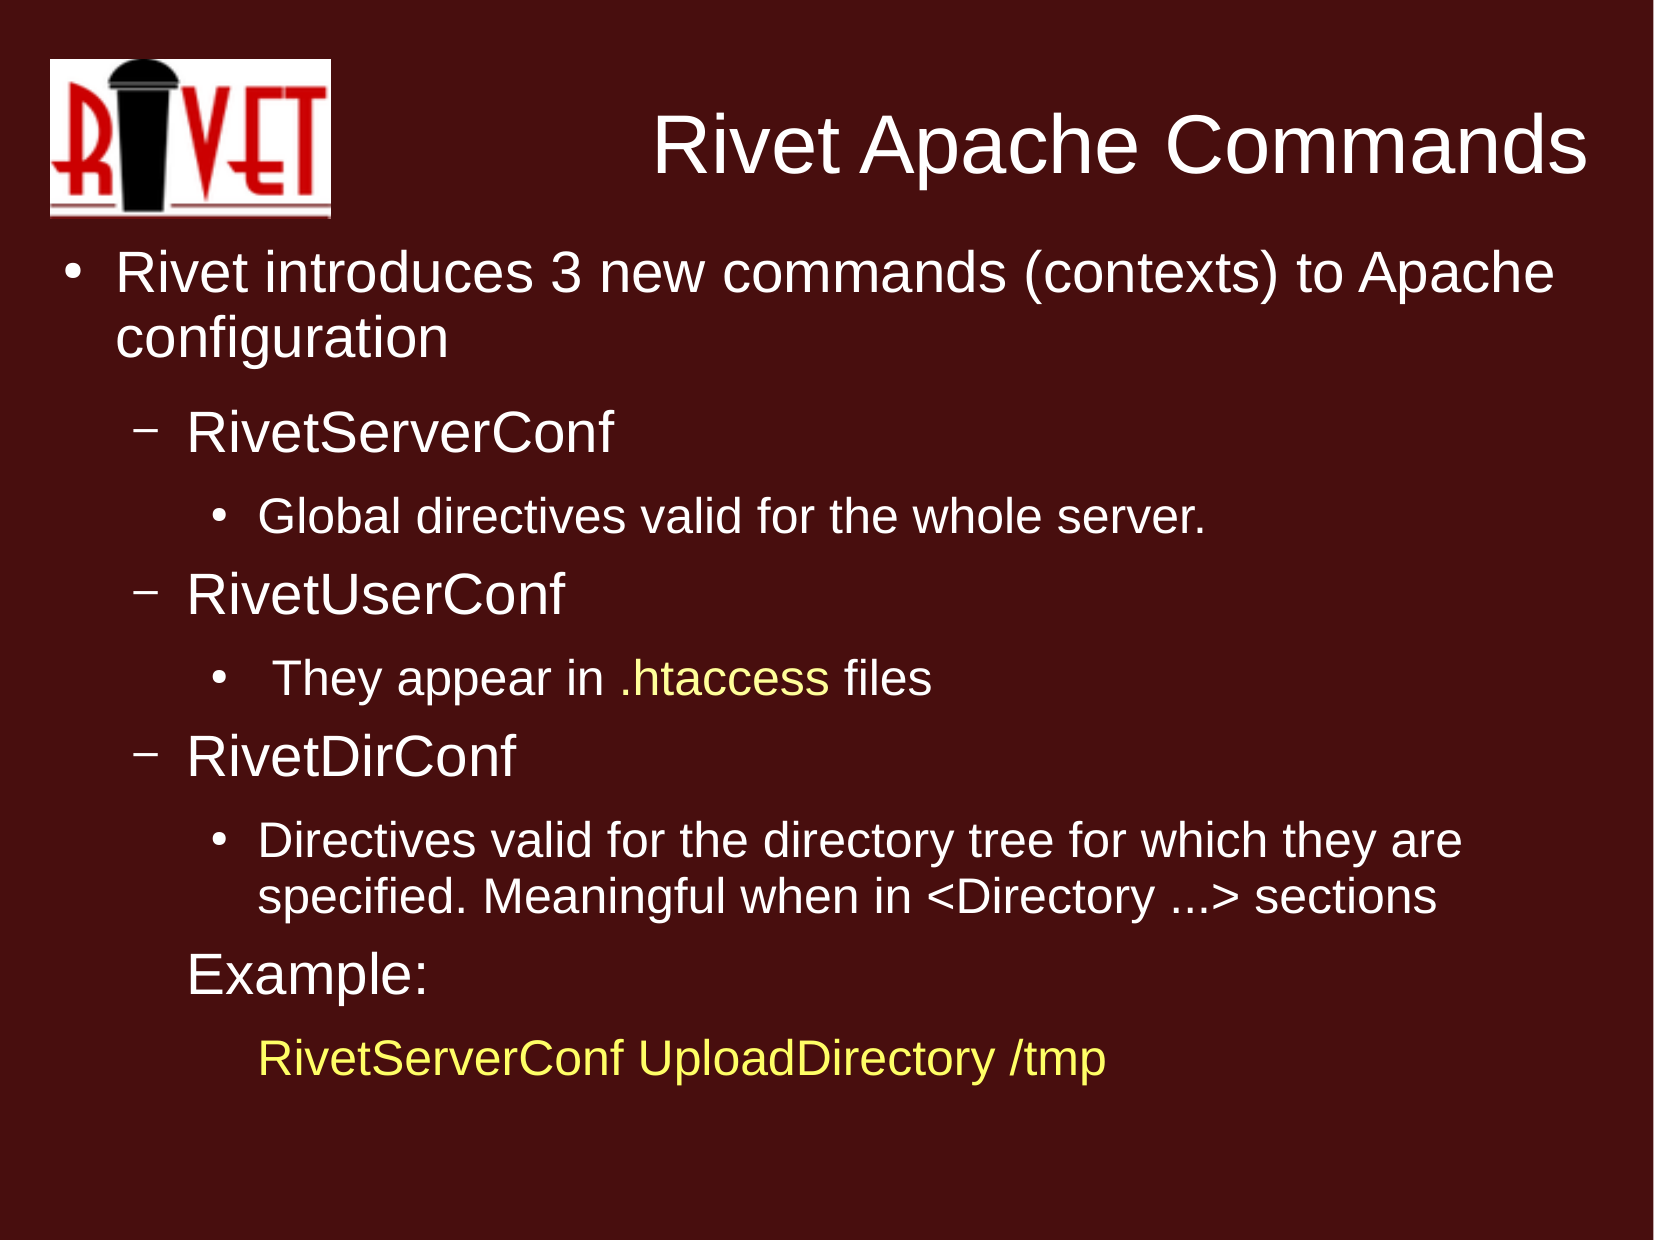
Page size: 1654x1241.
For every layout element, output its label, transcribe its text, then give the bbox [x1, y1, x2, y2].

list Rivet introduces 3 new commands (contexts) to Apache configuration RivetServerConf Global directives valid for the whole server. RivetUserConf They appear in .htaccess files RivetDirConf Directives valid for the directory tree for which they are specified. Meaningful when in <Directory ...> sections Example: RivetServerConf UploadDirectory /tmp [45, 240, 1591, 1186]
picture [50, 59, 331, 219]
title Rivet Apache Commands [360, 49, 1591, 240]
